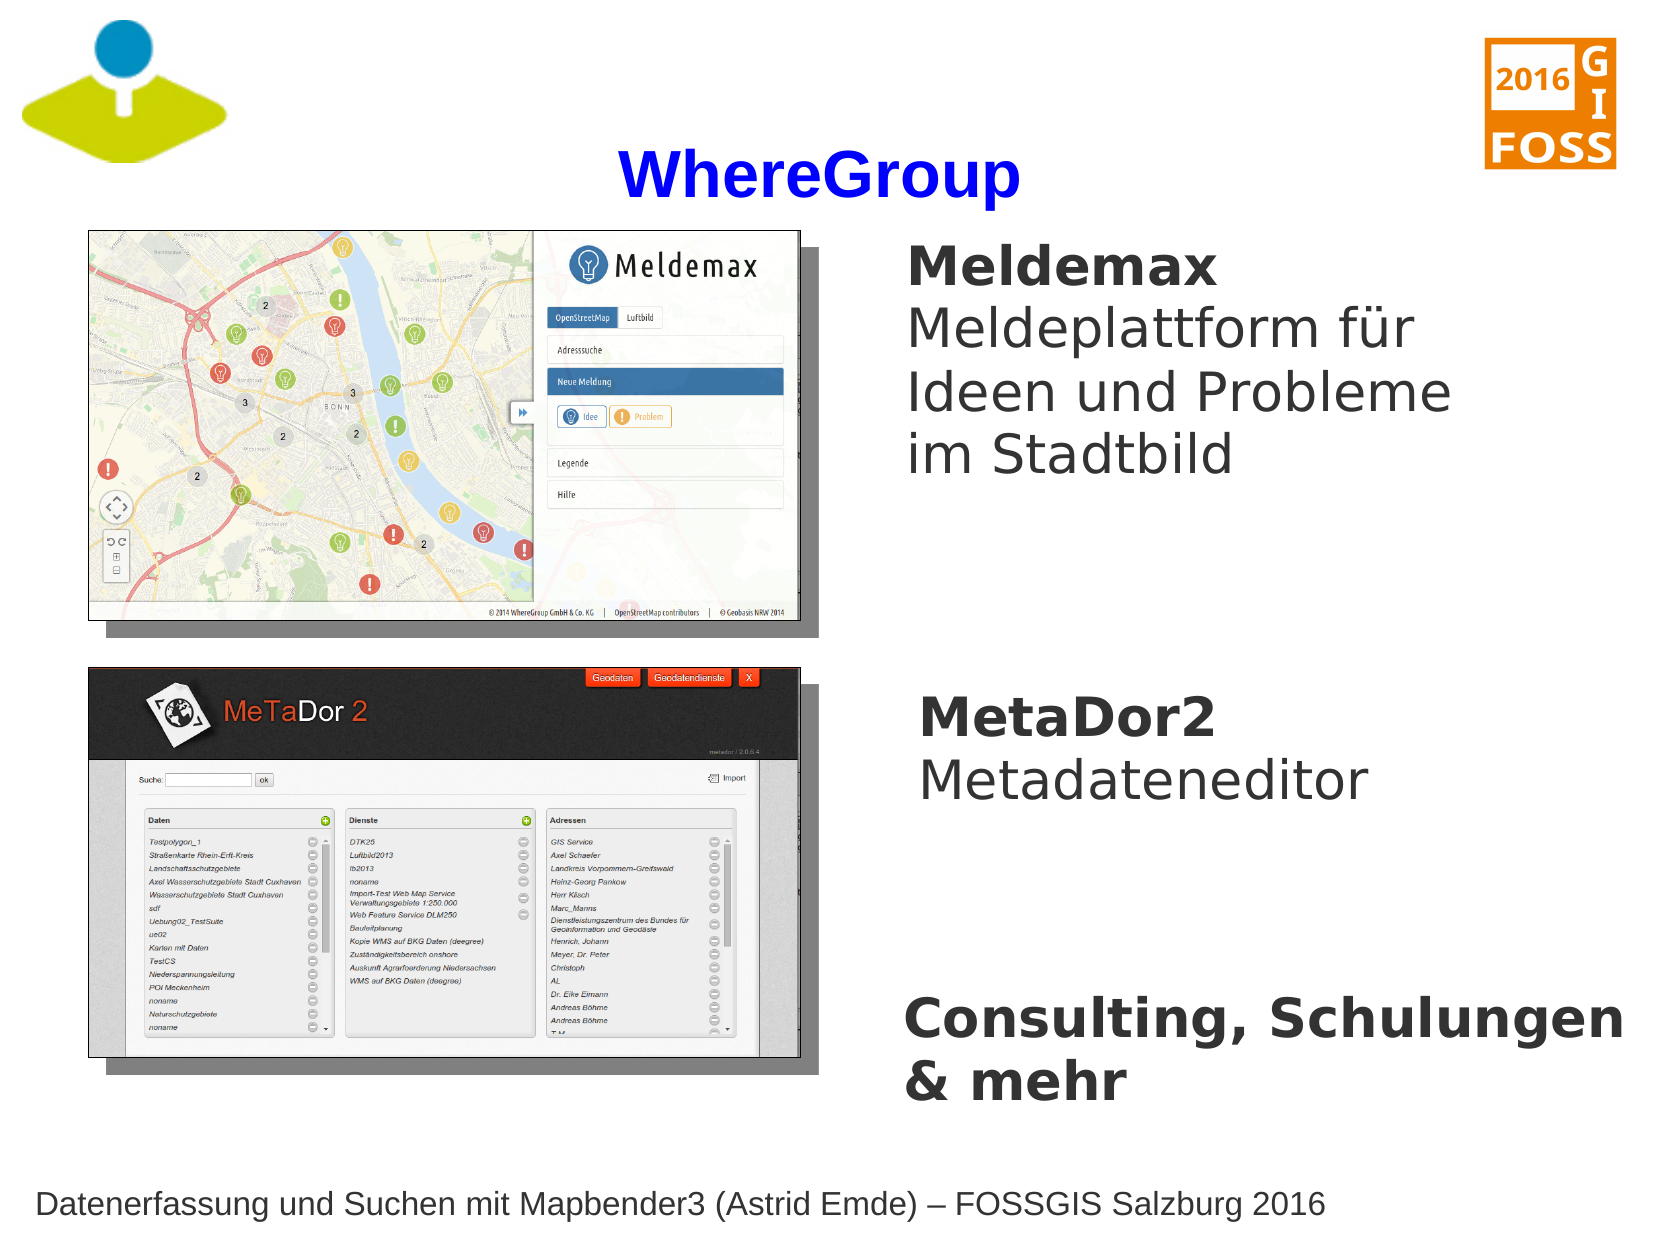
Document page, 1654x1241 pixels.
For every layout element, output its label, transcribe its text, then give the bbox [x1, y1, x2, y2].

picture [22, 20, 231, 163]
text_box MetaDor2 Metadateneditor [903, 679, 1385, 821]
title WhereGroup [76, 100, 1565, 249]
text_box Meldemax Meldeplattform für Ideen und Probleme im Stadtbild [891, 227, 1497, 497]
picture [88, 667, 801, 1058]
text_box Consulting, Schulungen & mehr [888, 980, 1642, 1123]
picture [1476, 29, 1625, 178]
picture [88, 230, 801, 621]
